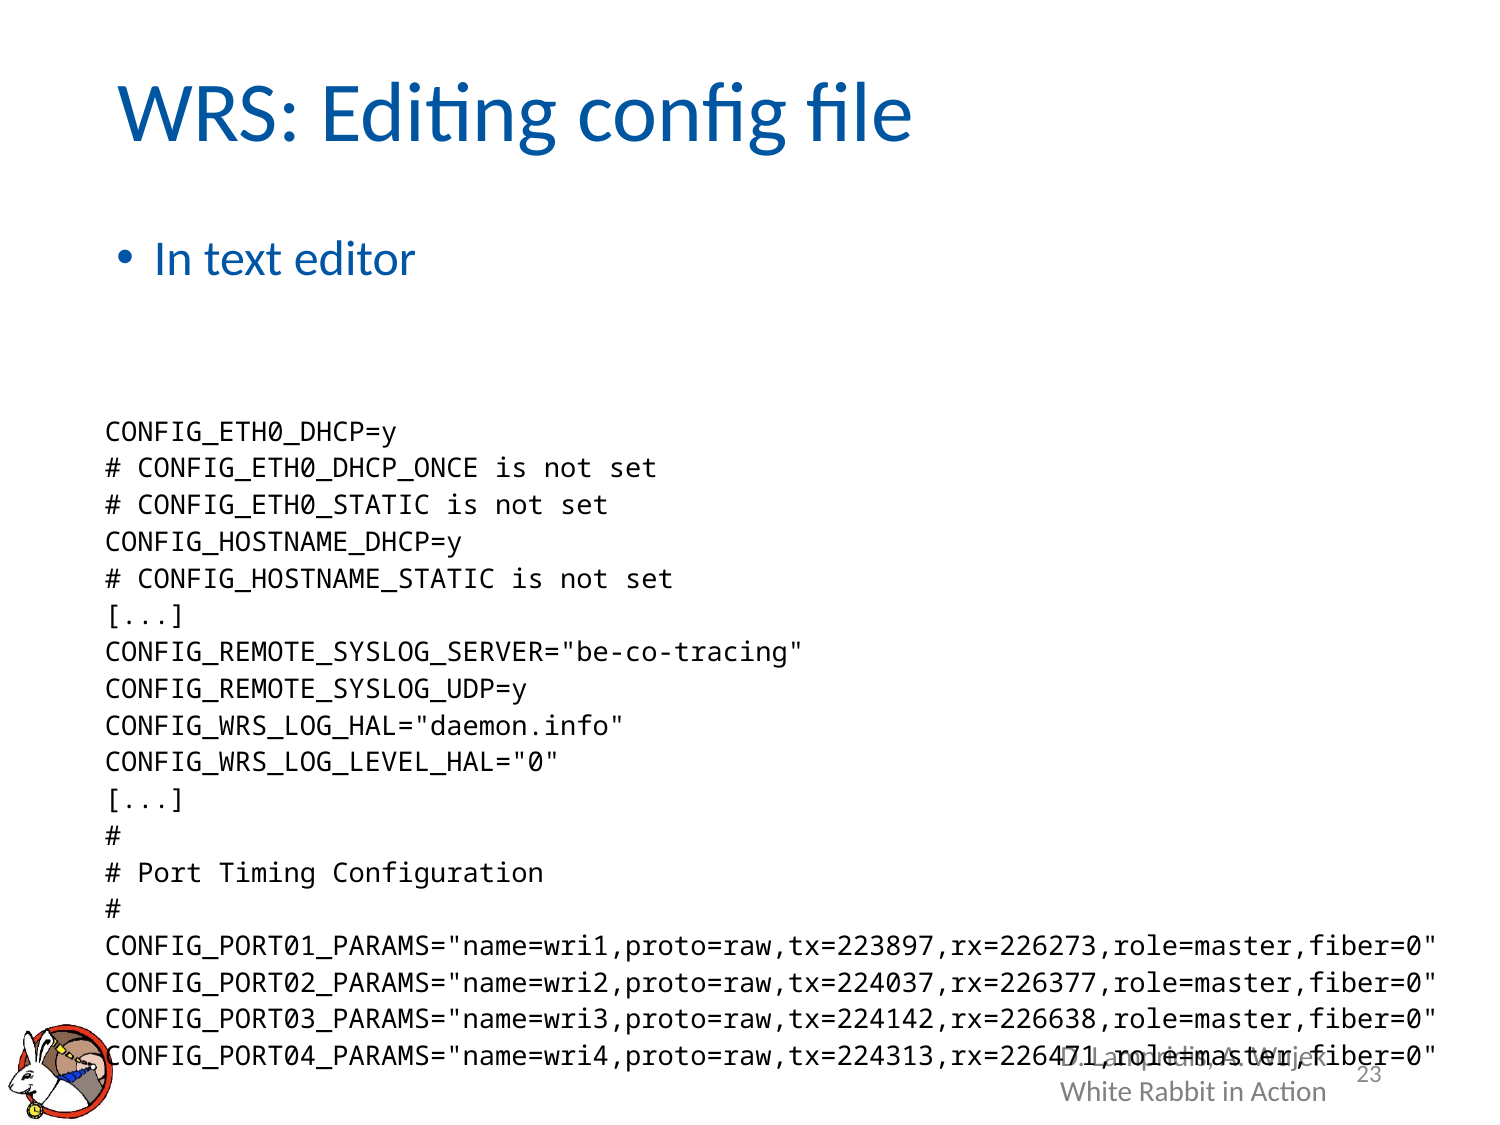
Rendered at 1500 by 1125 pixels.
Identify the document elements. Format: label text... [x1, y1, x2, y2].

picture [7, 1024, 113, 1121]
text_box In text editor [101, 224, 1396, 405]
text_box CONFIG_ETH0_DHCP=y # CONFIG_ETH0_DHCP_ONCE is not set # CONFIG_ETH0_STATIC is not set CONFIG_HOSTNAME_DHCP=y # CONFIG_HOSTNAME_STATIC is not set [...] CONFIG_REMOTE_SYSLOG_SERVER="be-co-tracing" CONFIG_REMOTE_SYSLOG_UDP=y CONFIG_WRS_LOG_HAL="daemon.info" CONFIG_WRS_LOG_LEVEL_HAL="0" [...] # # Port Timing Configuration # CONFIG_PORT01_PARAMS="name=wri1,proto=raw,tx=223897,rx=226273,role=master,fiber=0" CONFIG_PORT02_PARAMS="name=wri2,proto=raw,tx=224037,rx=226377,role=master,fiber=0" CONFIG_PORT03_PARAMS="name=wri3,proto=raw,tx=224142,rx=226638,role=master,fiber=0" CONFIG_PORT04_PARAMS="name=wri4,proto=raw,tx=224313,rx=226471,role=master,fiber=0" [90, 405, 1486, 1059]
text_box WRS: Editing config file [103, 59, 1397, 169]
